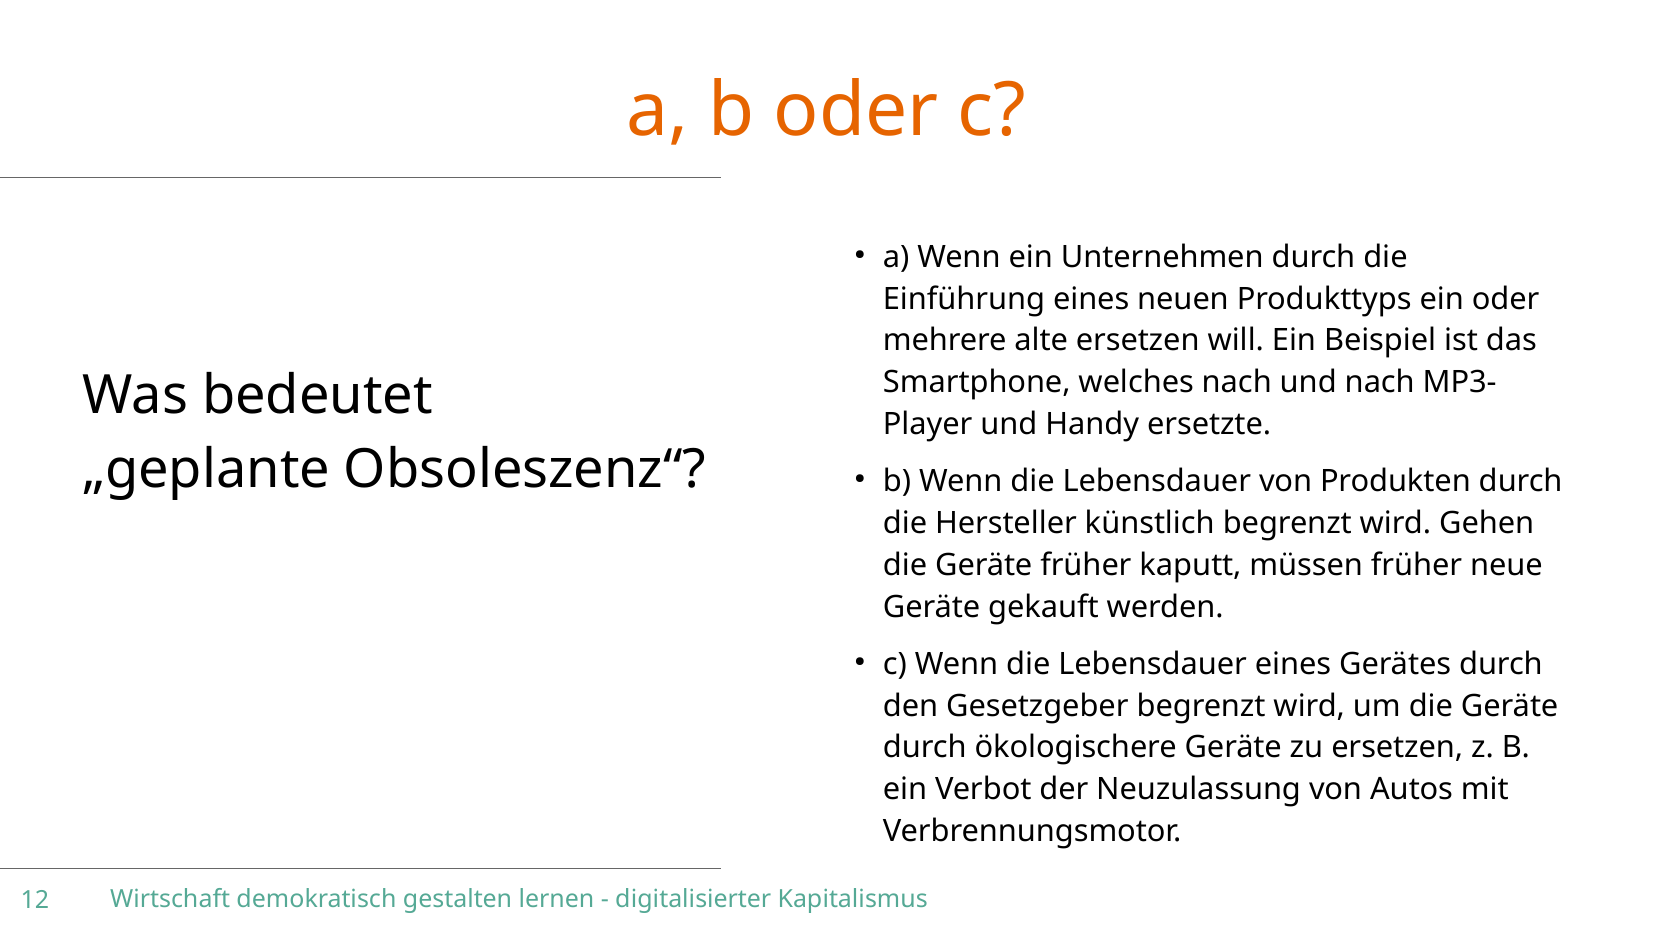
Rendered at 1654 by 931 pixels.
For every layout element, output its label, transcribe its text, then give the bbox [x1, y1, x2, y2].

list a) Wenn ein Unternehmen durch die Einführung eines neuen Produkttyps ein oder mehrere alte ersetzen will. Ein Beispiel ist das Smartphone, welches nach und nach MP3-Player und Handy ersetzte. b) Wenn die Lebensdauer von Produkten durch die Hersteller künstlich begrenzt wird. Gehen die Geräte früher kaputt, müssen früher neue Geräte gekauft werden. c) Wenn die Lebensdauer eines Gerätes durch den Gesetzgeber begrenzt wird, um die Geräte durch ökologischere Geräte zu ersetzen, z. B. ein Verbot der Neuzulassung von Autos mit Verbrennungsmotor. [845, 177, 1572, 875]
list Was bedeutet „geplante Obsoleszenz“? [82, 251, 809, 792]
title a, b oder c? [82, 54, 1571, 143]
